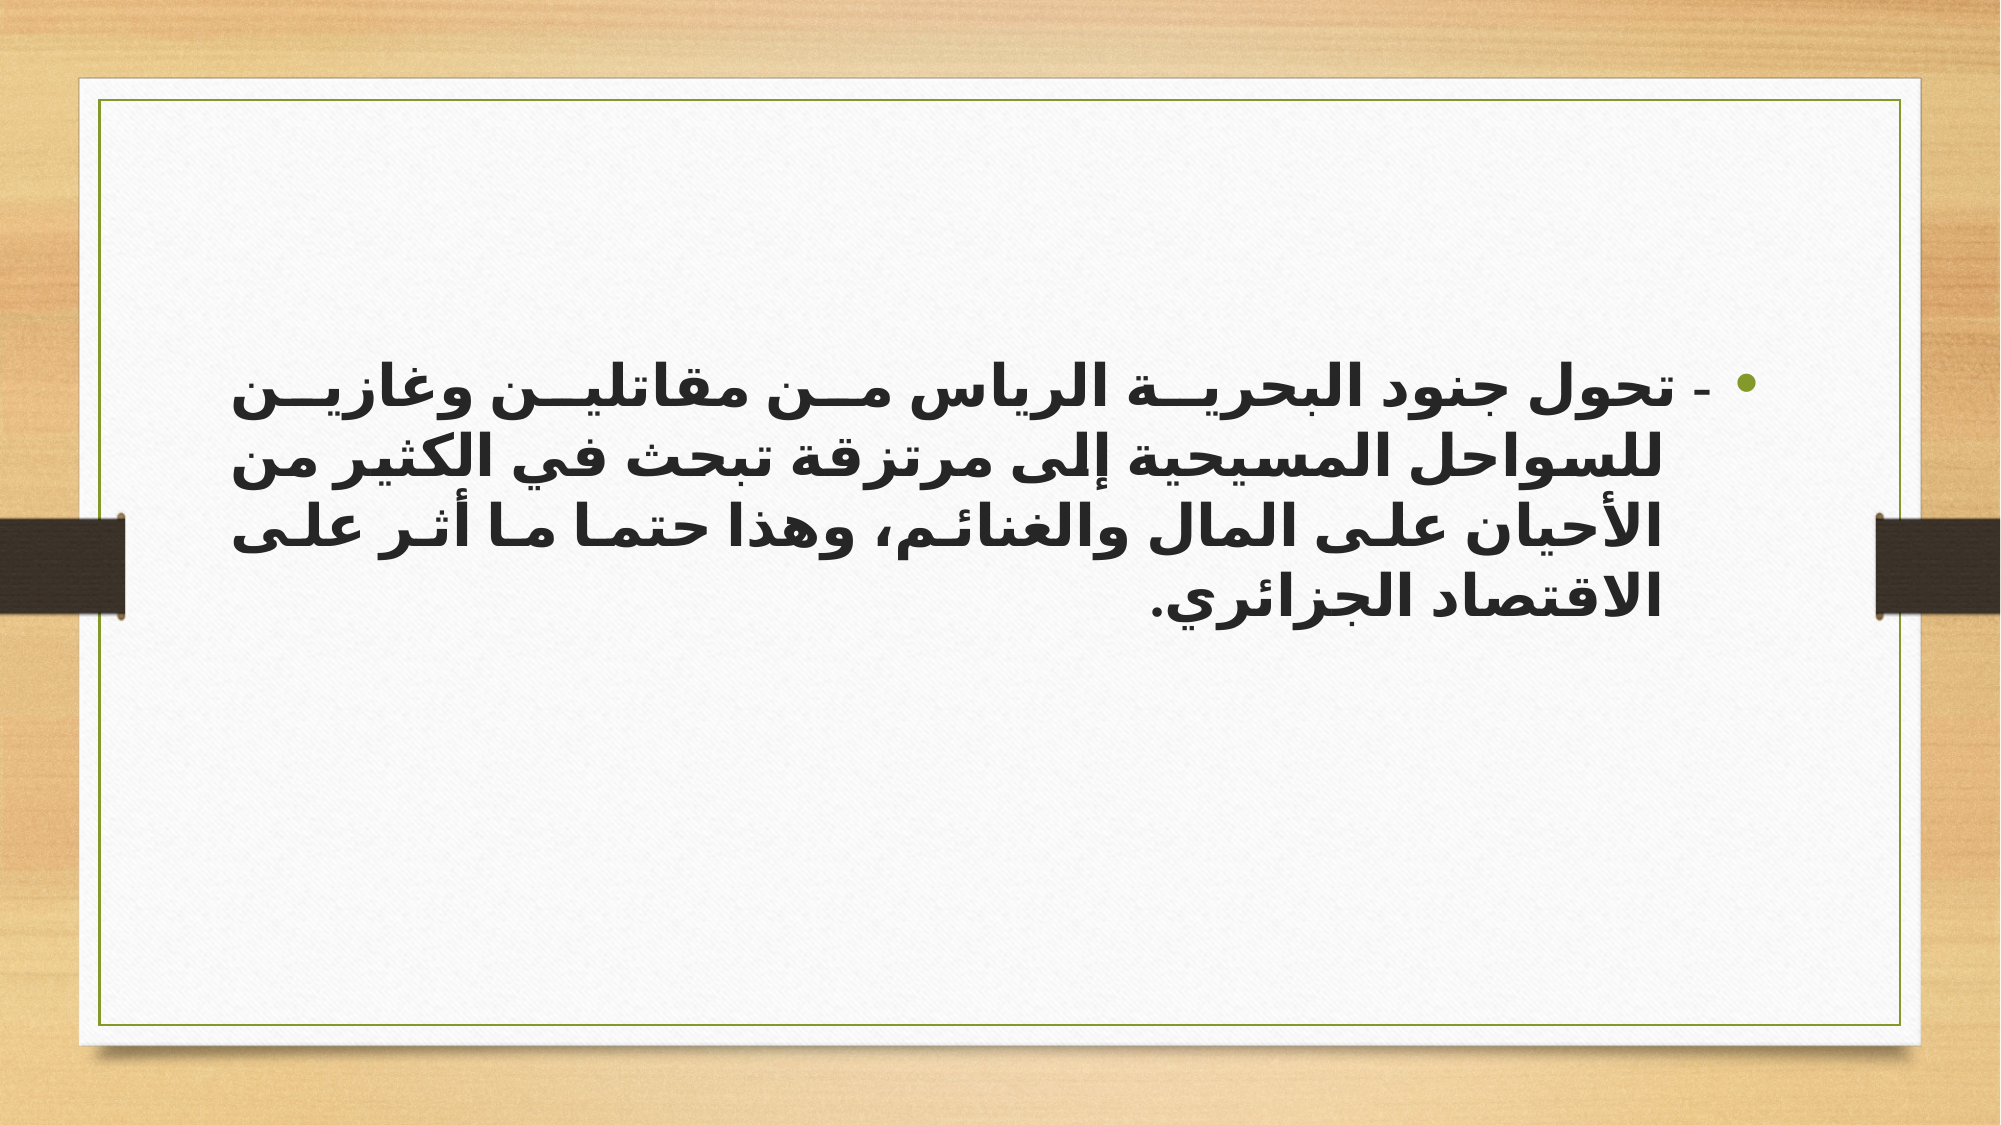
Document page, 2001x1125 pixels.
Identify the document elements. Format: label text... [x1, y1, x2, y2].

text_box - تحول جنود البحرية الرياس من مقاتلين وغازين للسواحل المسيحية إلى مرتزقة تبحث في الكثير من الأحيان على المال والغنائم، وهذا حتما ما أثر على الاقتصاد الجزائري. [215, 340, 1791, 927]
